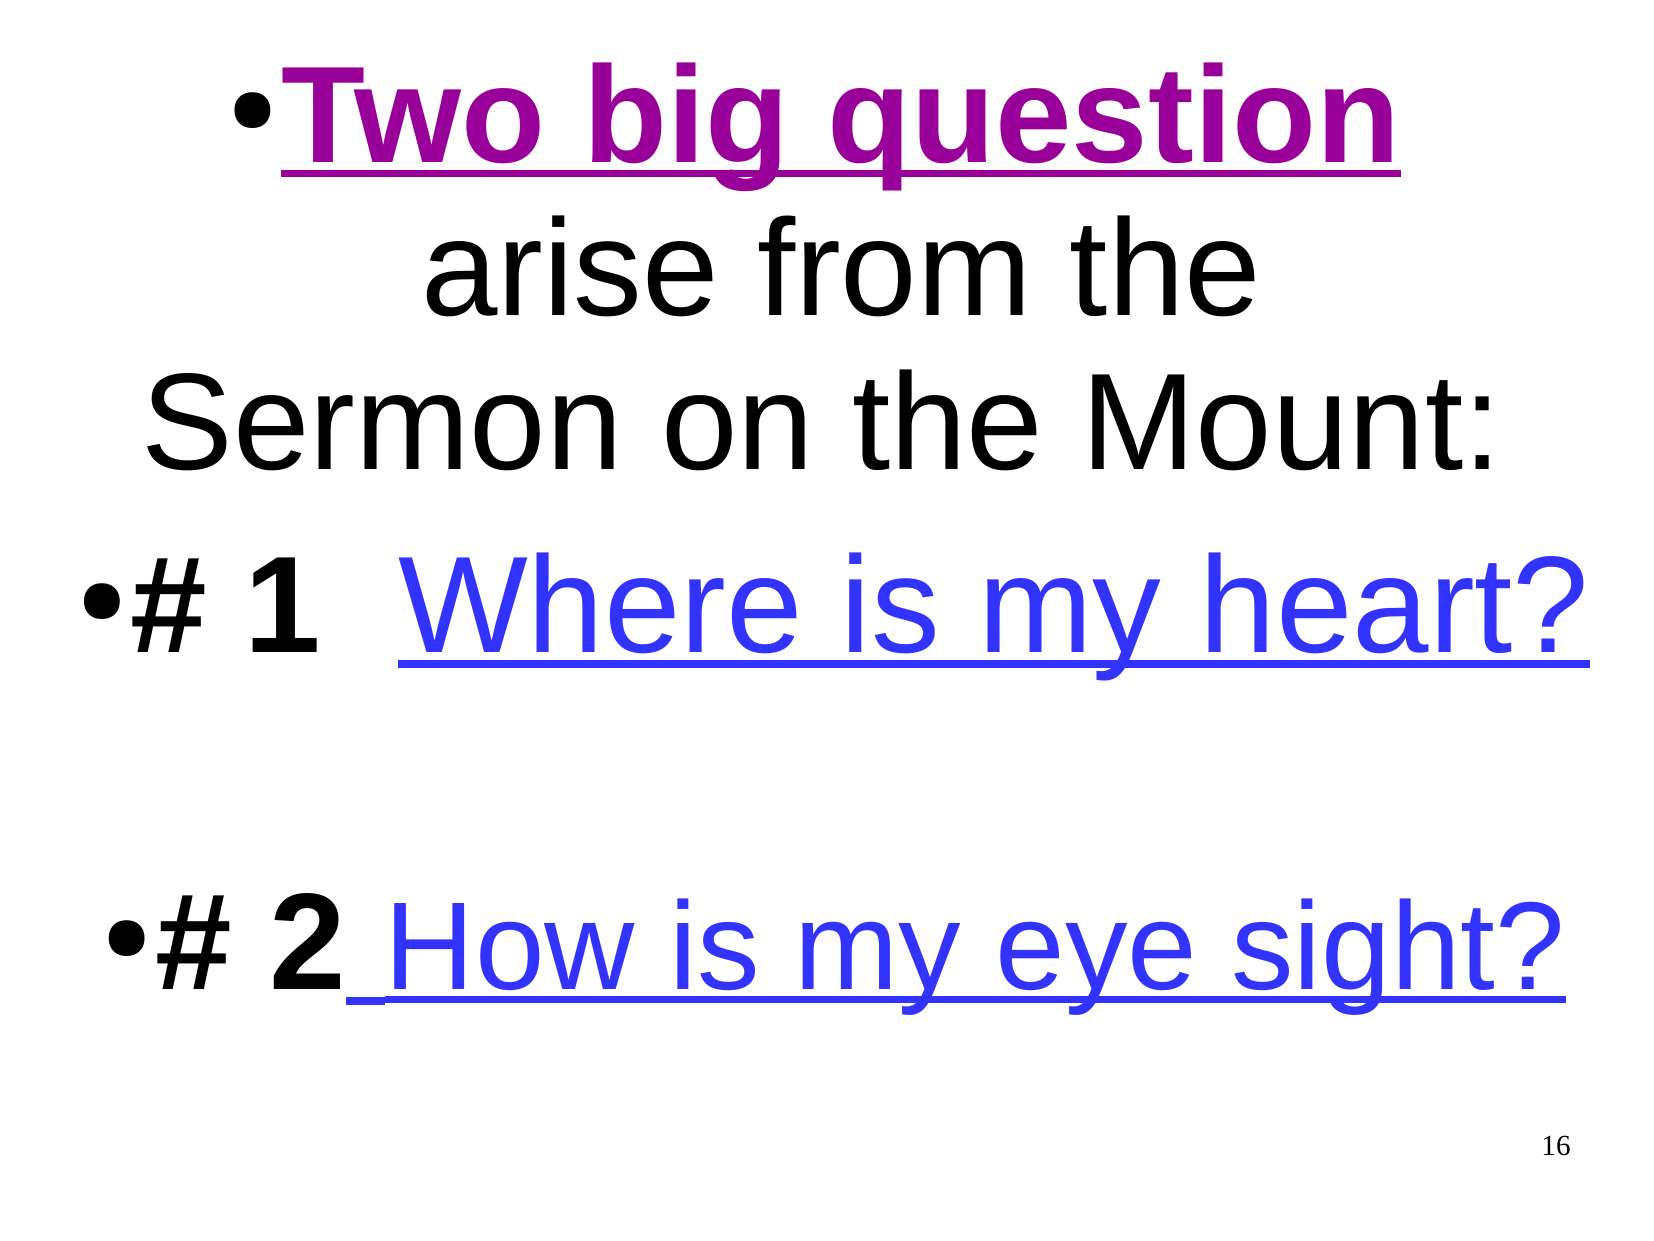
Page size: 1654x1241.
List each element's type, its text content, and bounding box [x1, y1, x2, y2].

list Two big question arise from the Sermon on the Mount: # 1 Where is my heart? # 2 How is my eye sight? [37, 37, 1613, 1238]
